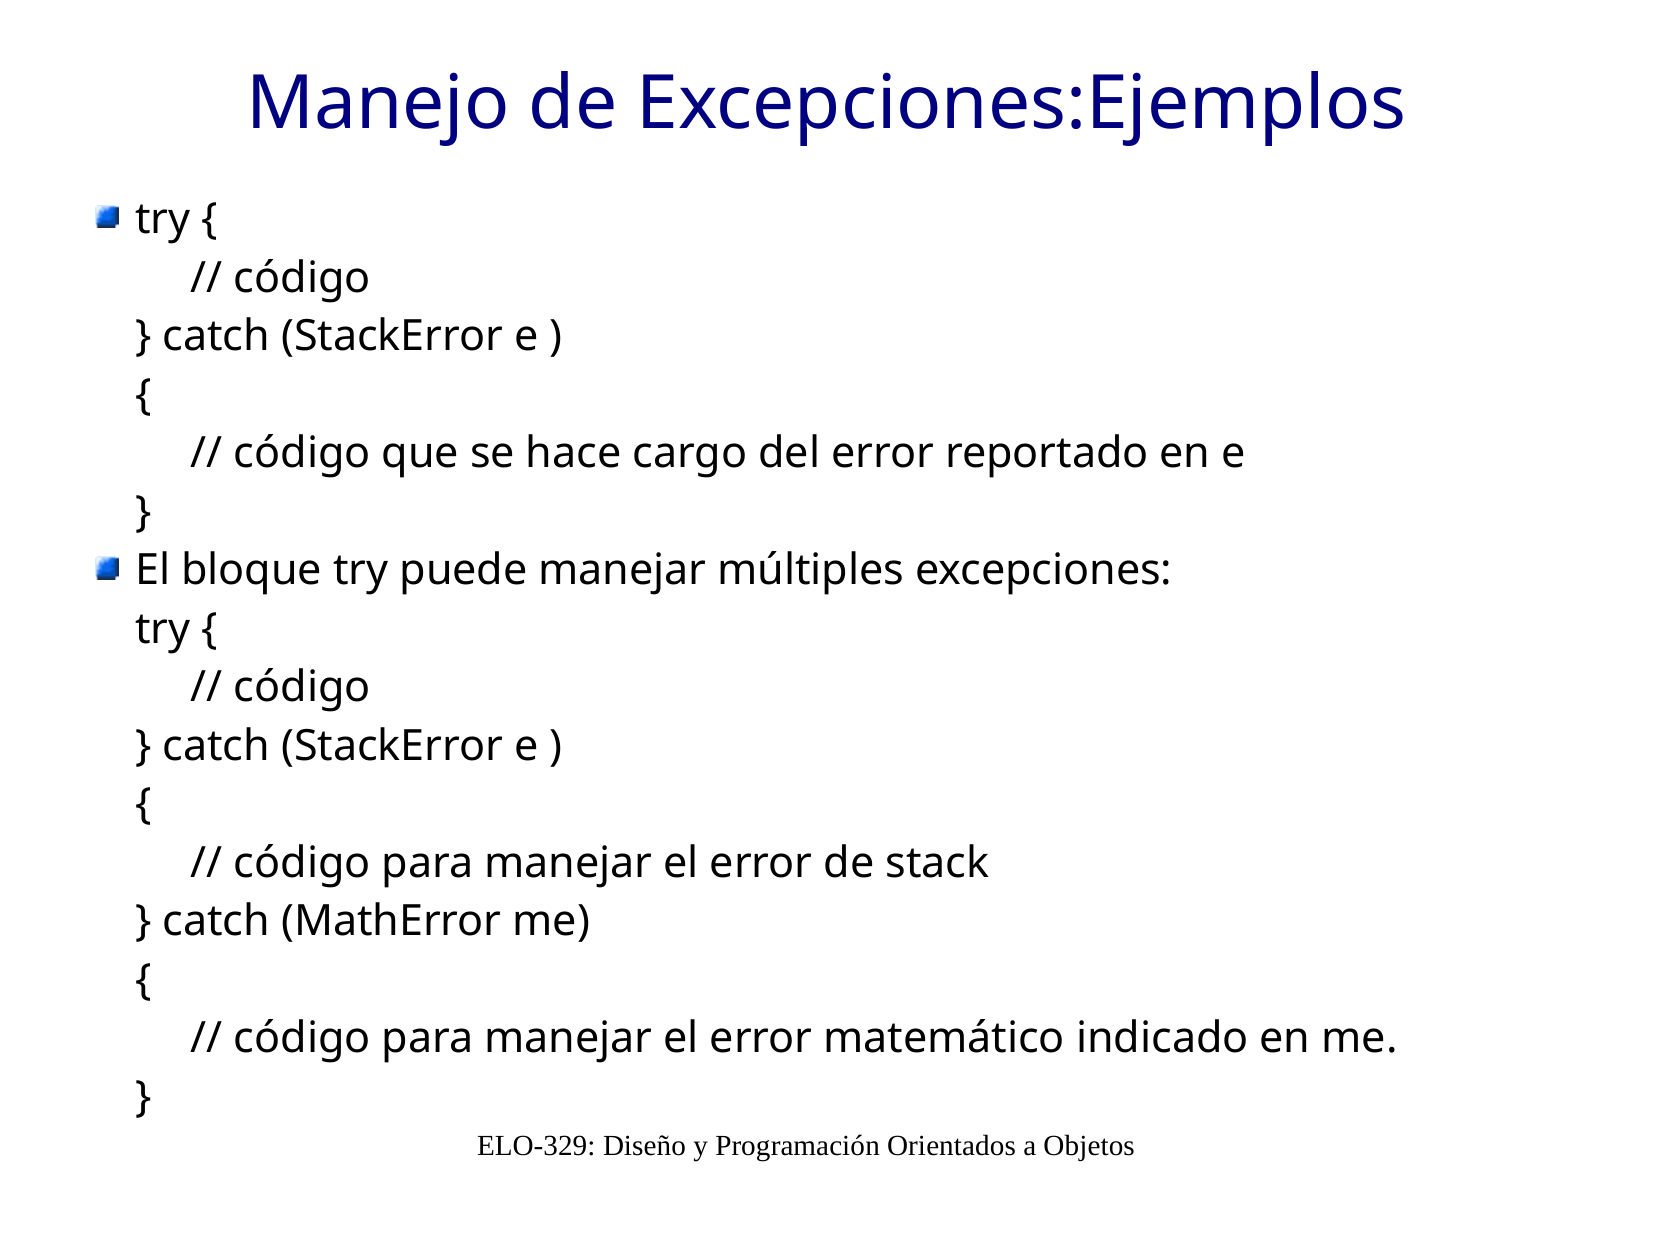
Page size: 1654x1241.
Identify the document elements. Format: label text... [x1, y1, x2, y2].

list try { // código } catch (StackError e ) { // código que se hace cargo del error reportado en e } El bloque try puede manejar múltiples excepciones: try { // código } catch (StackError e ) { // código para manejar el error de stack } catch (MathError me) { // código para manejar el error matemático indicado en me. } [82, 187, 1571, 1126]
title Manejo de Excepciones:Ejemplos [82, 50, 1571, 149]
